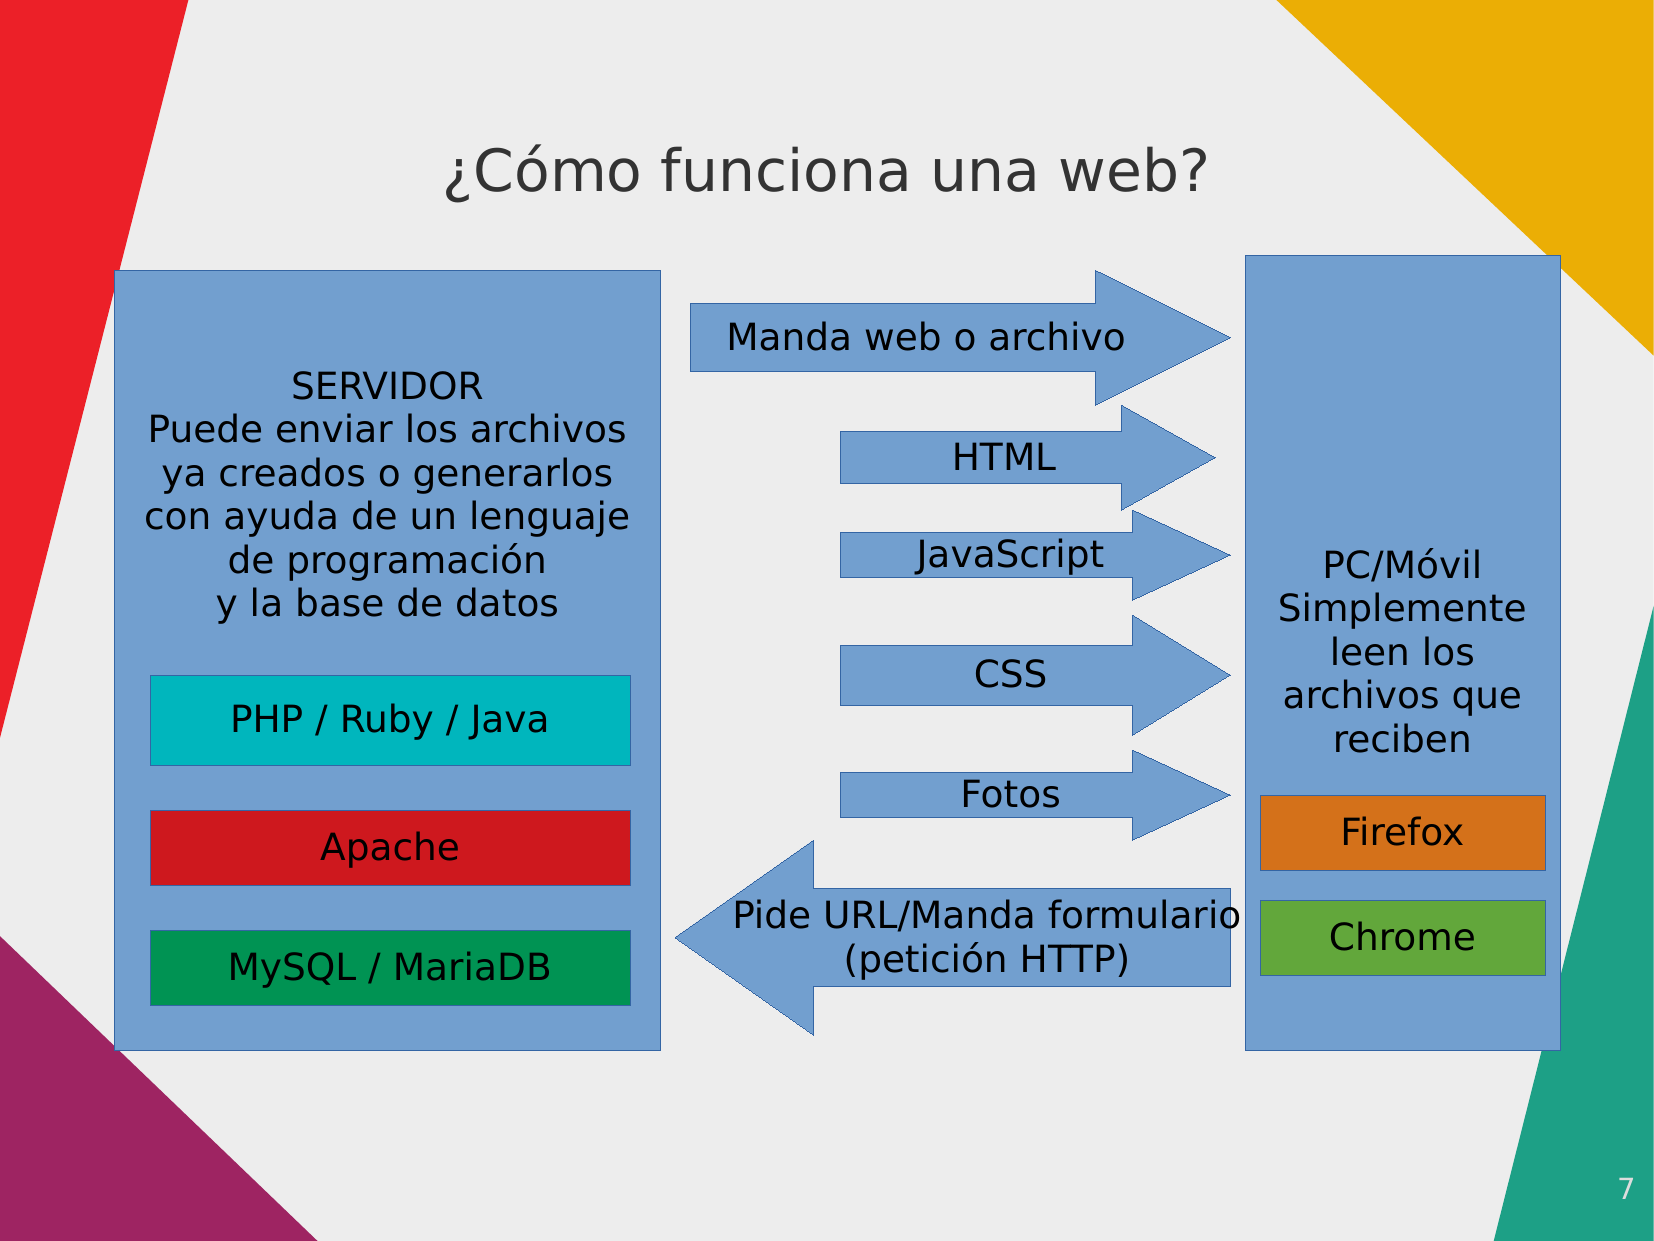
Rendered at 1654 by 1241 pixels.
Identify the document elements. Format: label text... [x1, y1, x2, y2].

text_box Firefox [1260, 795, 1546, 871]
text_box CSS [840, 615, 1231, 736]
text_box Chrome [1260, 900, 1546, 976]
text_box HTML [840, 405, 1216, 511]
text_box JavaScript [840, 510, 1231, 601]
text_box PC/Móvil Simplemente leen los archivos que reciben [1245, 255, 1561, 1051]
title ¿Cómo funciona una web? [114, 73, 1539, 271]
text_box Apache [150, 810, 631, 886]
text_box SERVIDOR Puede enviar los archivos ya creados o generarlos con ayuda de un lenguaje de programación y la base de datos [114, 270, 661, 1051]
text_box Fotos [840, 750, 1231, 841]
text_box Manda web o archivo [690, 270, 1231, 406]
text_box Pide URL/Manda formulario (petición HTTP) [675, 840, 1231, 1036]
text_box PHP / Ruby / Java [150, 675, 631, 766]
text_box MySQL / MariaDB [150, 930, 631, 1006]
